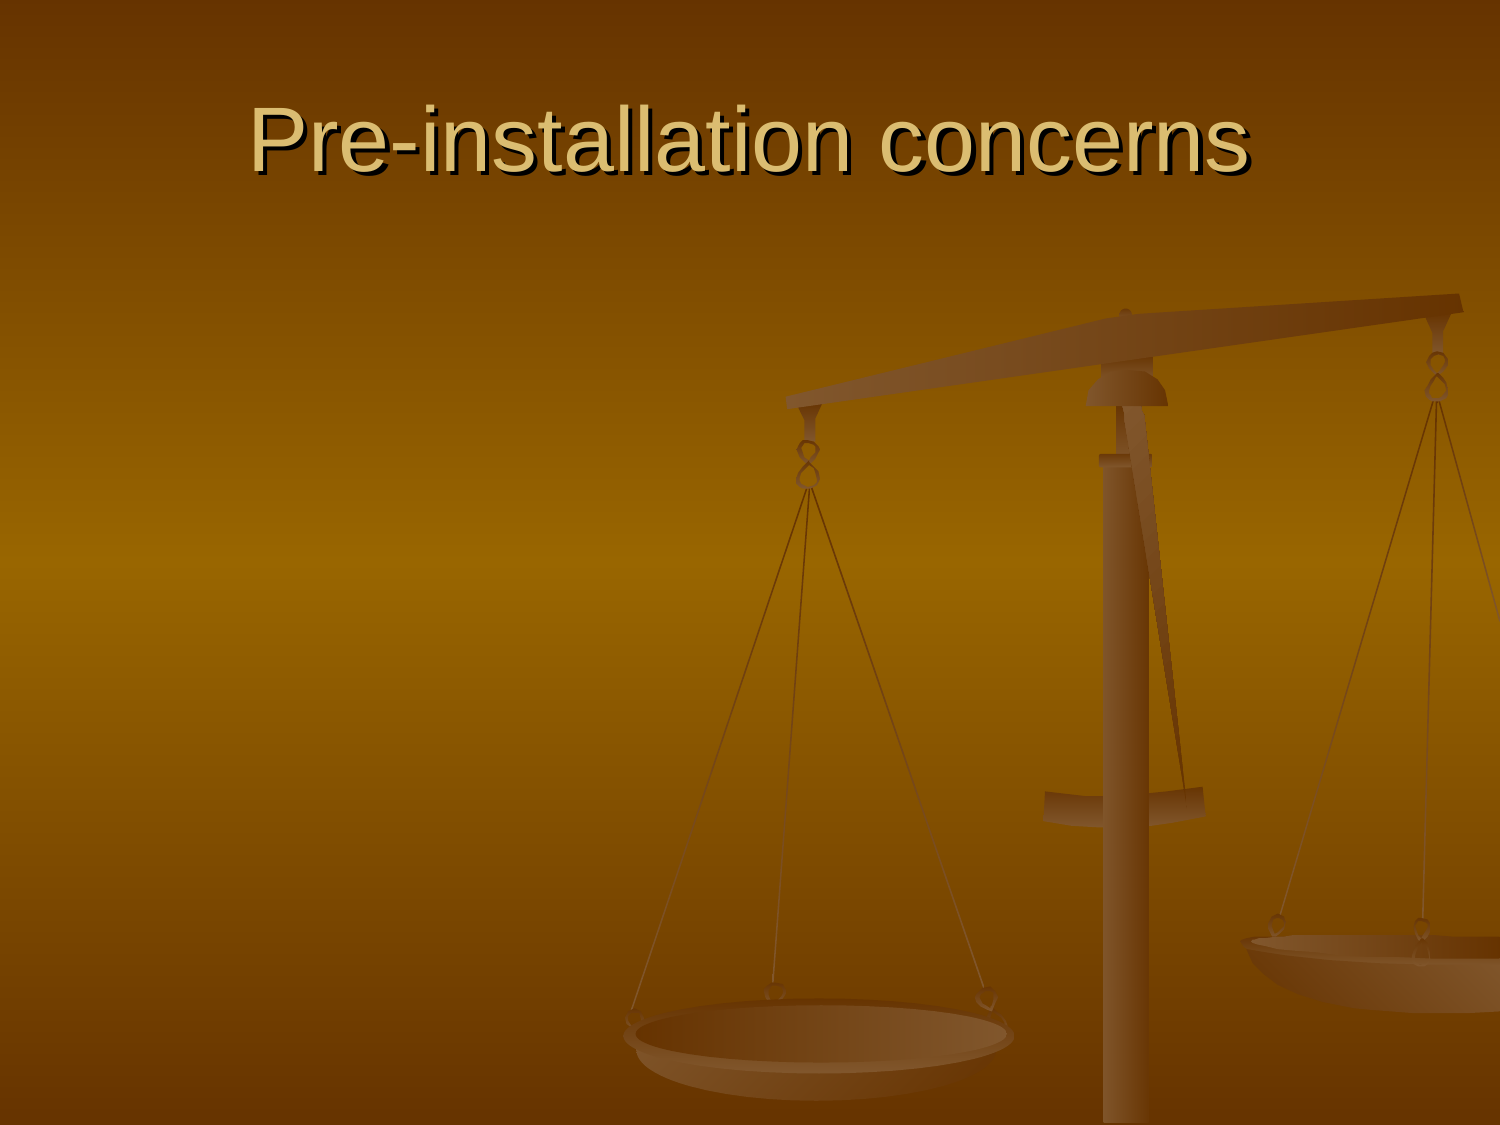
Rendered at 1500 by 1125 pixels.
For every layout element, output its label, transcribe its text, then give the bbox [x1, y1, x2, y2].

title Pre-installation concerns [75, 45, 1426, 234]
